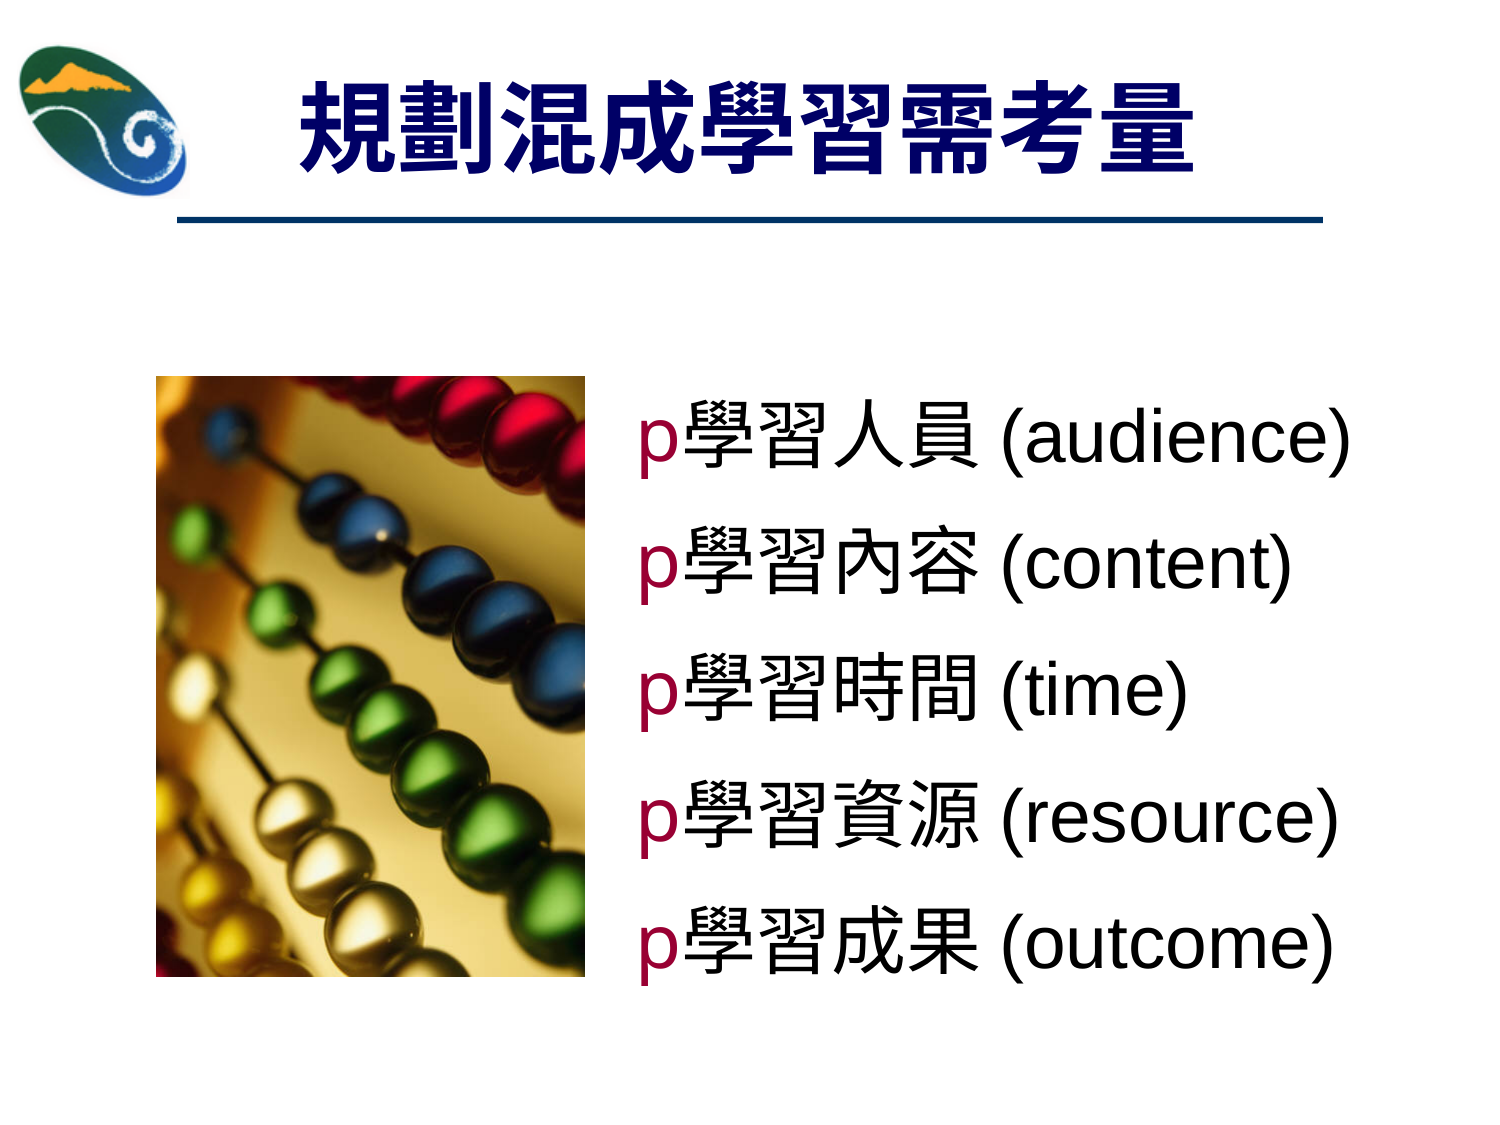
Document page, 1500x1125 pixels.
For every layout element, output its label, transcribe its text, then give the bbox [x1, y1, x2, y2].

picture [17, 42, 190, 199]
text_box 規劃混成學習需考量 [190, 55, 1385, 196]
picture [156, 376, 585, 977]
text_box 學習人員(audience) 學習內容(content) 學習時間(time) 學習資源(resource) 學習成果(outcome) [620, 362, 1425, 988]
